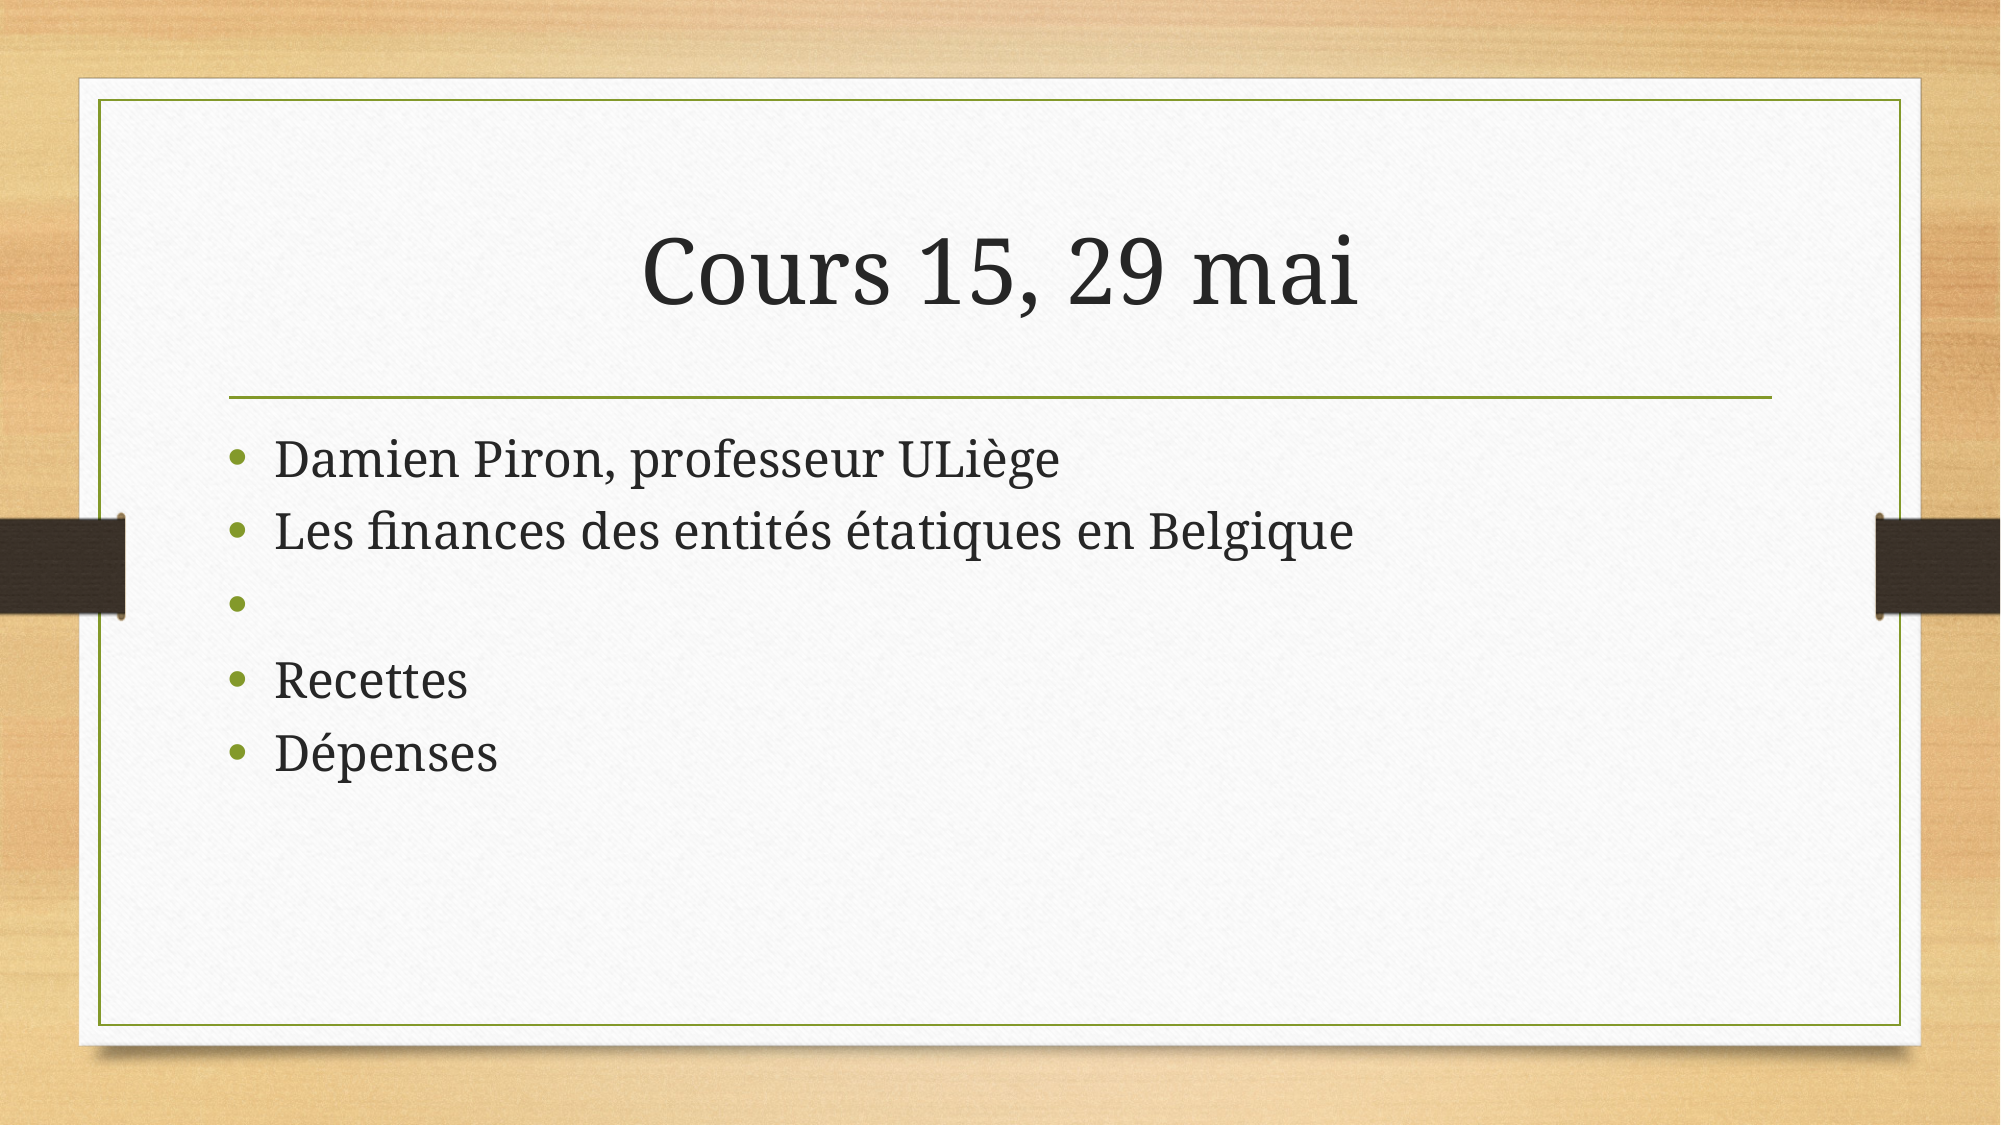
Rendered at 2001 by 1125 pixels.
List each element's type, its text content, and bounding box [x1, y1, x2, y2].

text_box Cours 15, 29 mai [212, 161, 1788, 376]
text_box Damien Piron, professeur ULiège Les finances des entités étatiques en Belgique Recettes Dépenses [212, 419, 1788, 964]
